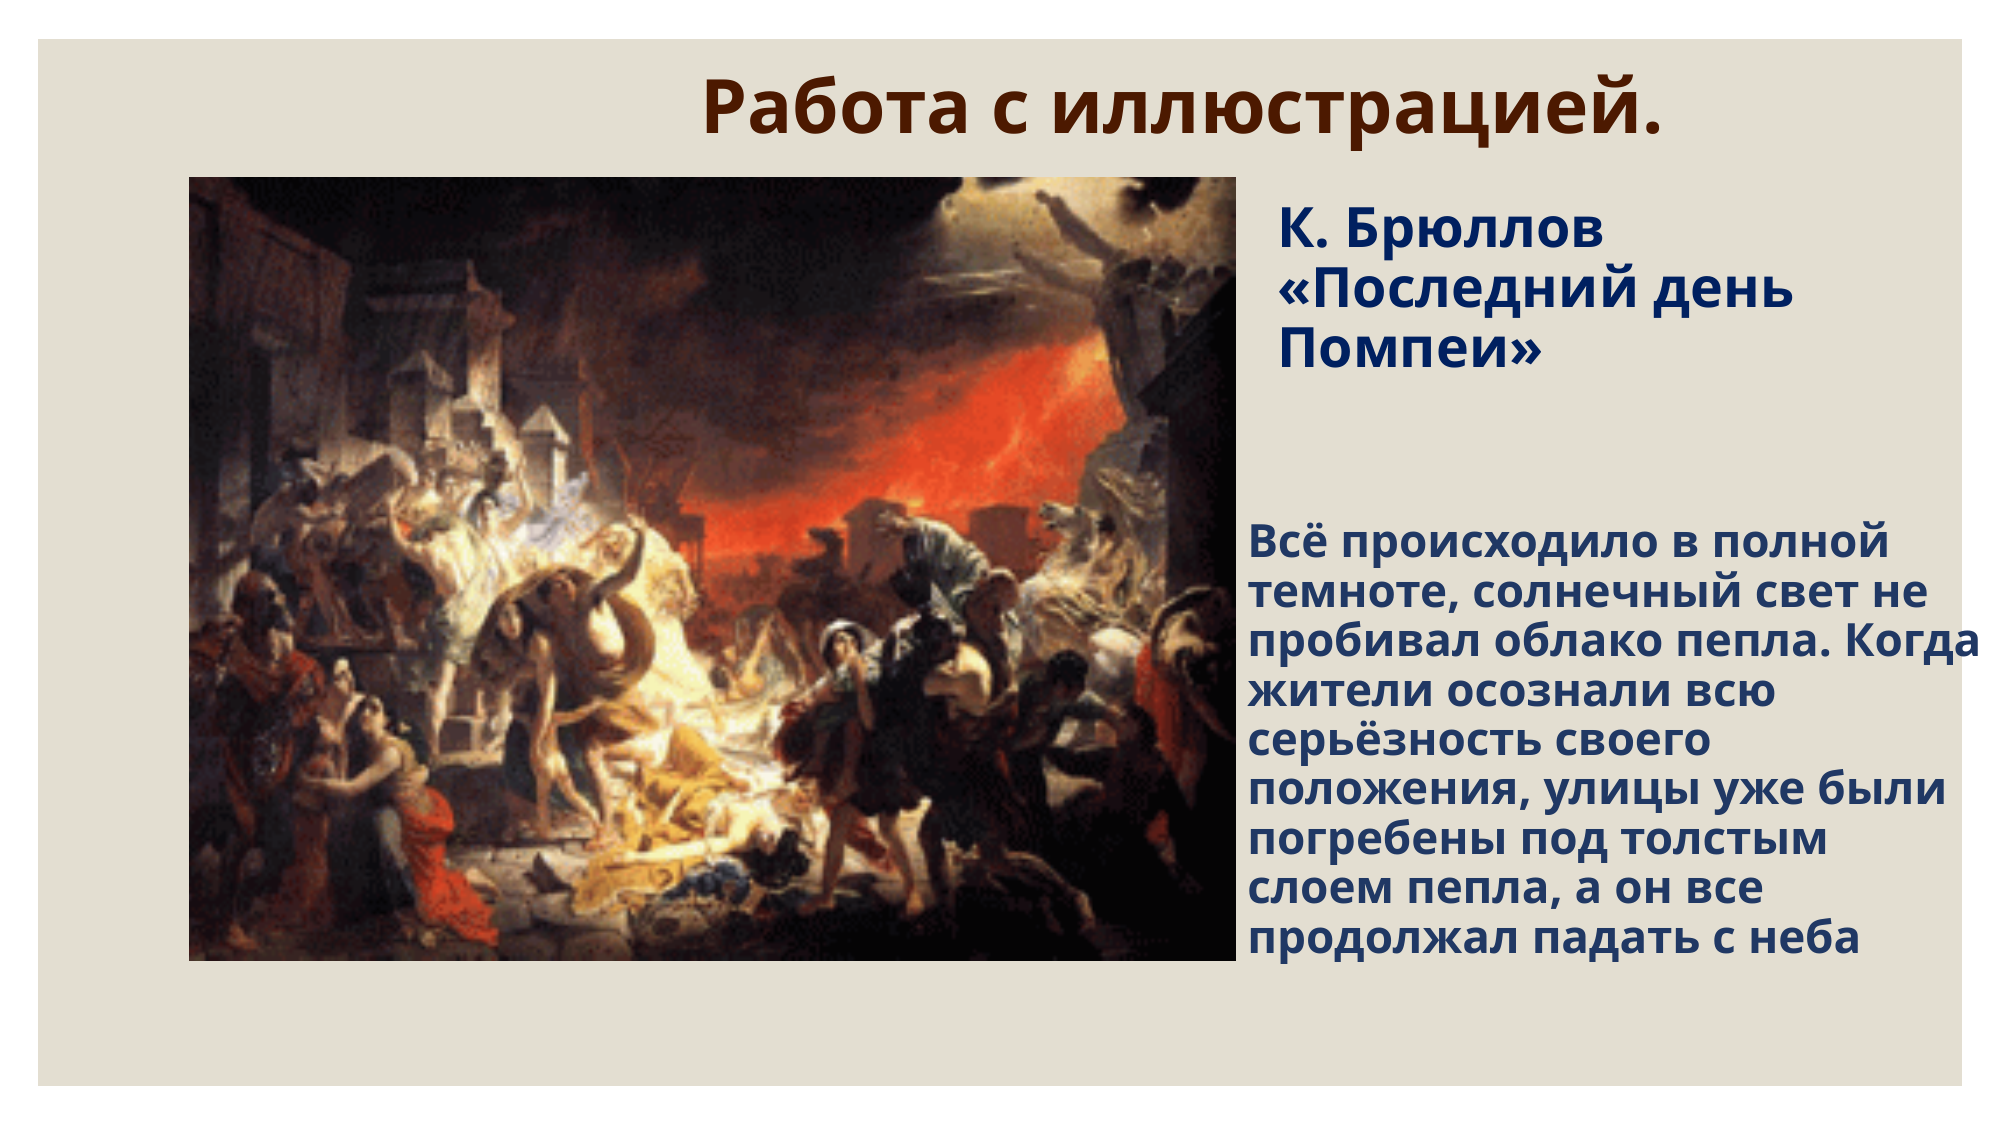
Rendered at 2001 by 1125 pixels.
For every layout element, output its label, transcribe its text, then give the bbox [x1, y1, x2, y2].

picture [189, 177, 1241, 968]
title Работа с иллюстрацией. [685, 41, 2000, 178]
title К. Брюллов «Последний день Помпеи» [1262, 132, 2000, 355]
title Всё происходило в полной темноте, солнечный свет не пробивал облако пепла. Когда жители осознали всю серьёзность своего положения, улицы уже были погребены под толстым слоем пепла, а он все продолжал падать с неба [1232, 355, 2000, 1051]
